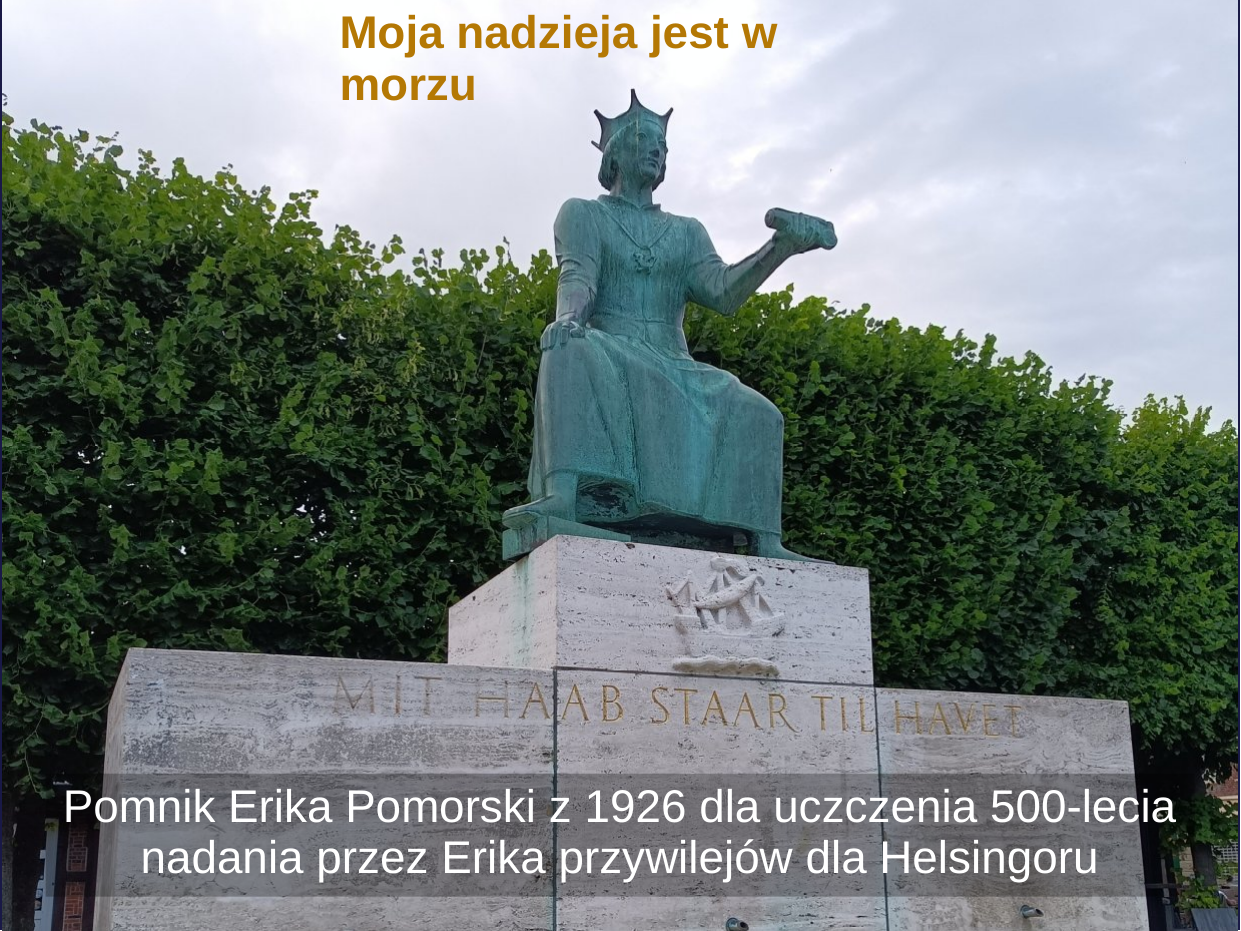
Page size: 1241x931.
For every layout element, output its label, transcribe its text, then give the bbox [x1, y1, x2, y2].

text_box Moja nadzieja jest w morzu [324, 0, 942, 67]
picture [2, 0, 1238, 931]
text_box Pomnik Erika Pomorski z 1926 dla uczczenia 500-lecia nadania przez Erika przywilejów dla Helsingoru [45, 773, 1195, 897]
